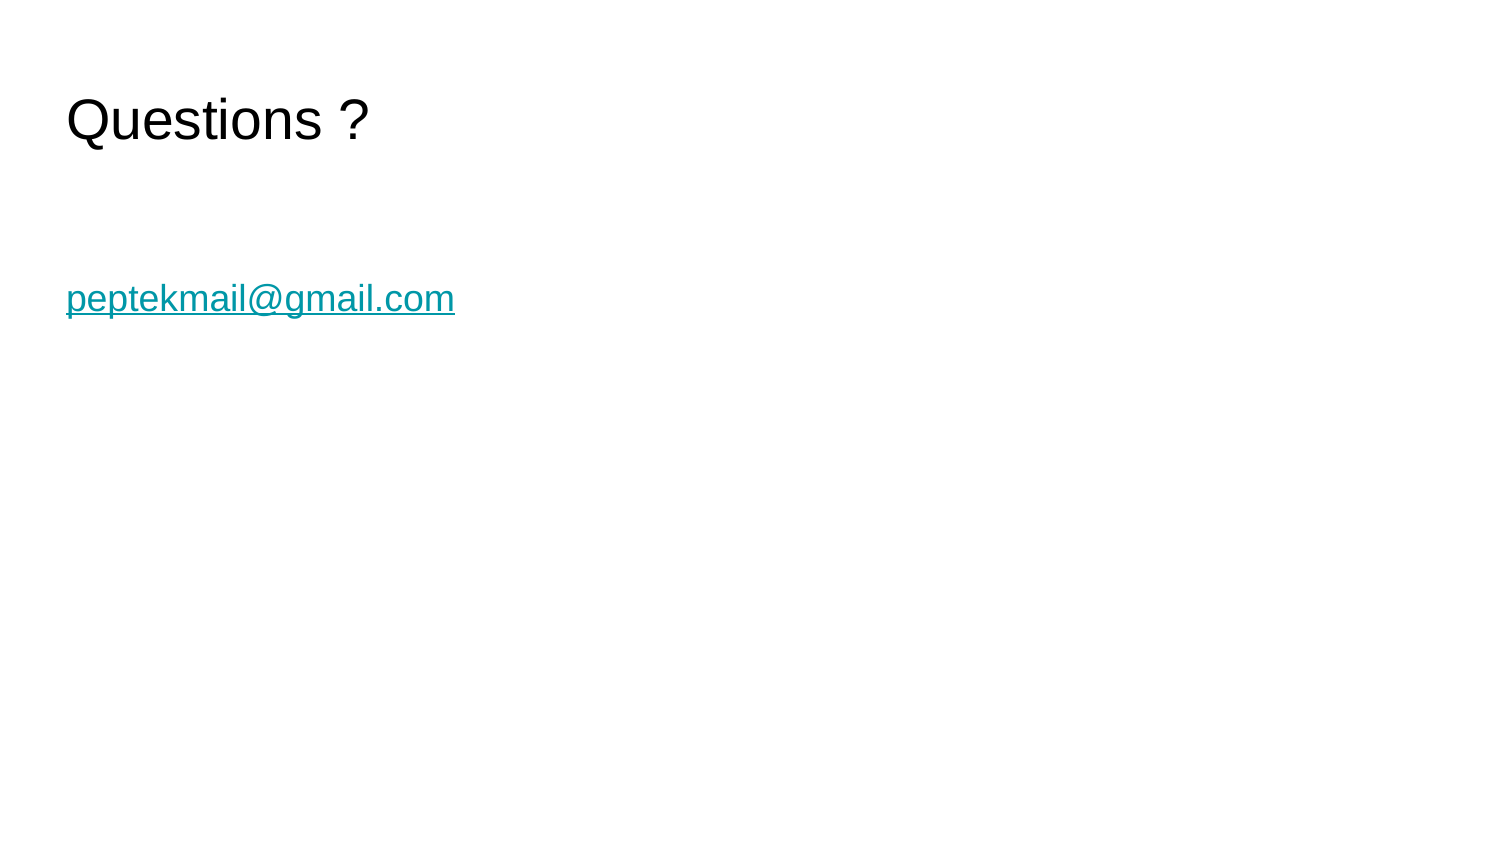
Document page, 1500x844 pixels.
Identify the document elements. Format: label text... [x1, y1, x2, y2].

list peptekmail@gmail.com [51, 189, 1449, 750]
title Questions ? [51, 72, 1449, 167]
